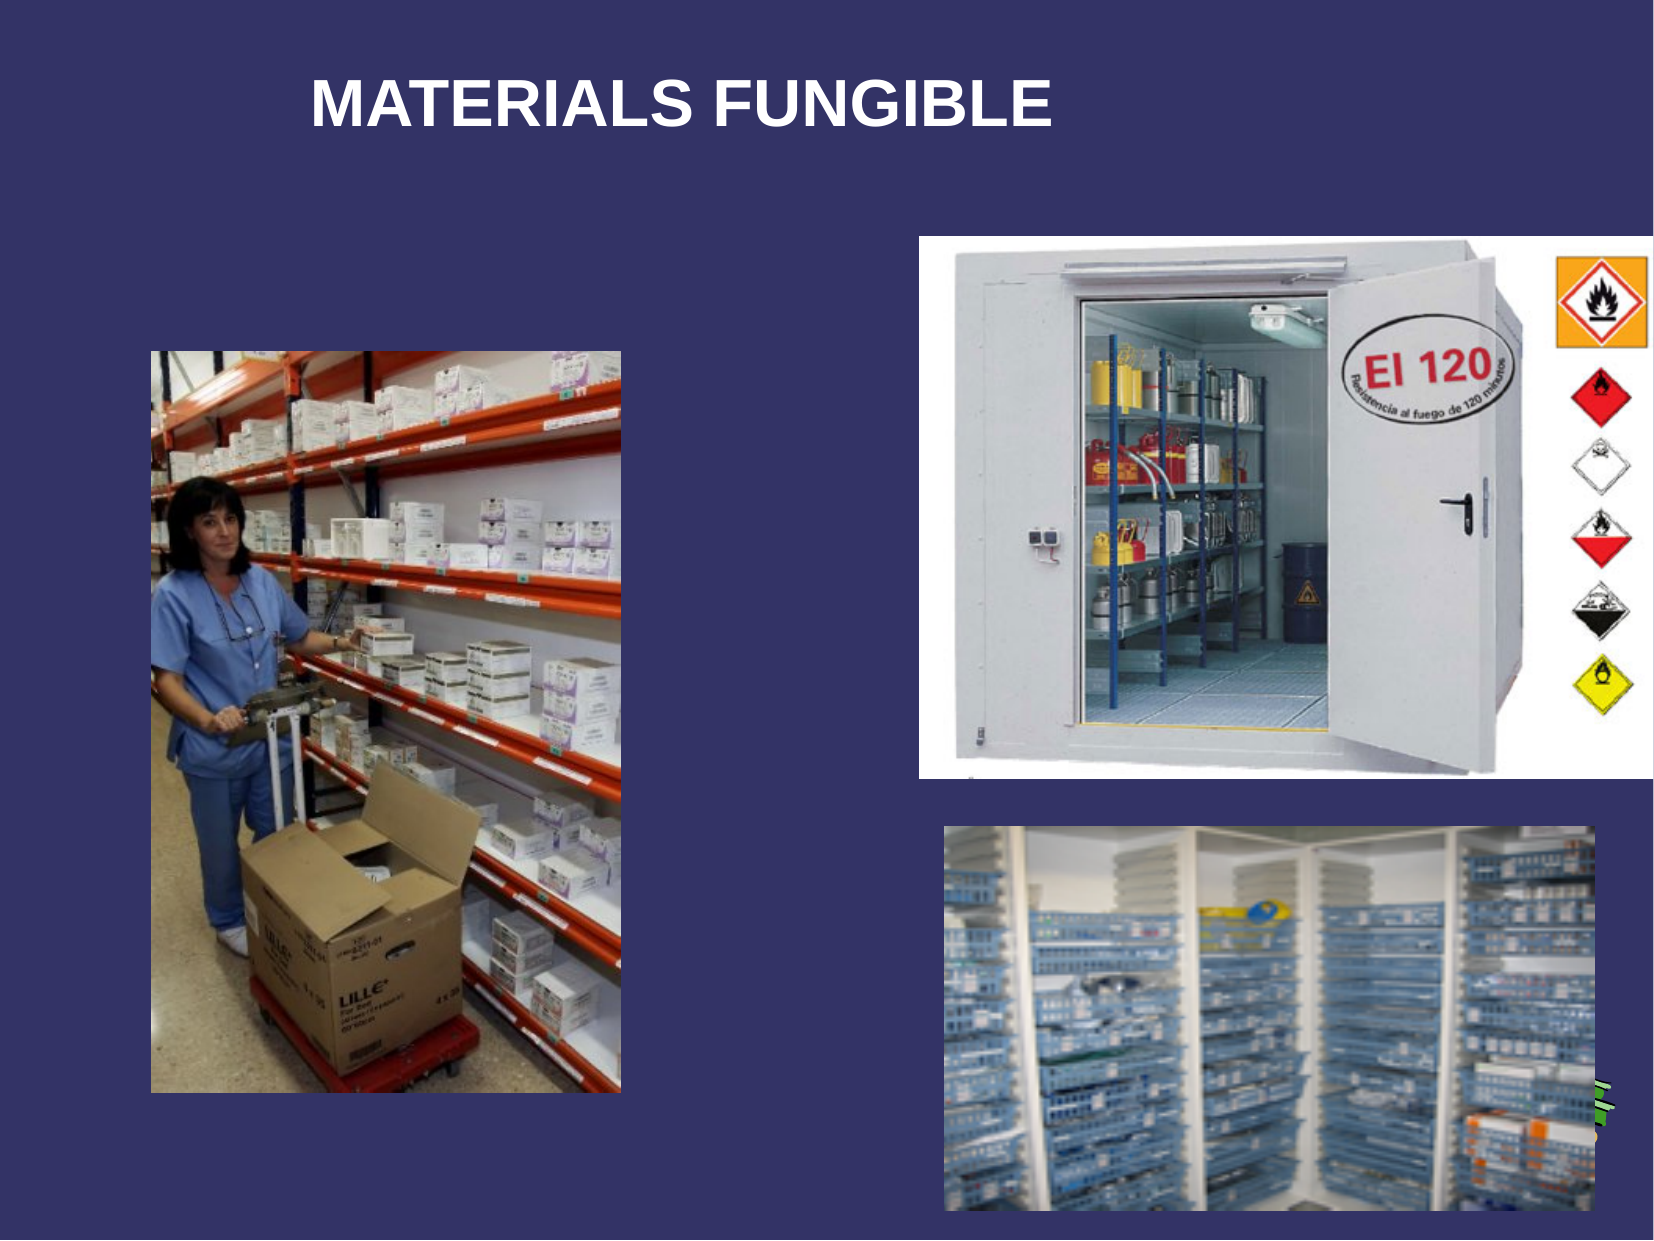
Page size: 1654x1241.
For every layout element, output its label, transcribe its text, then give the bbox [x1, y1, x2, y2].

text_box MATERIALS FUNGIBLE [295, 59, 1069, 149]
picture [919, 236, 1654, 779]
picture [944, 826, 1595, 1211]
picture [151, 351, 621, 1093]
